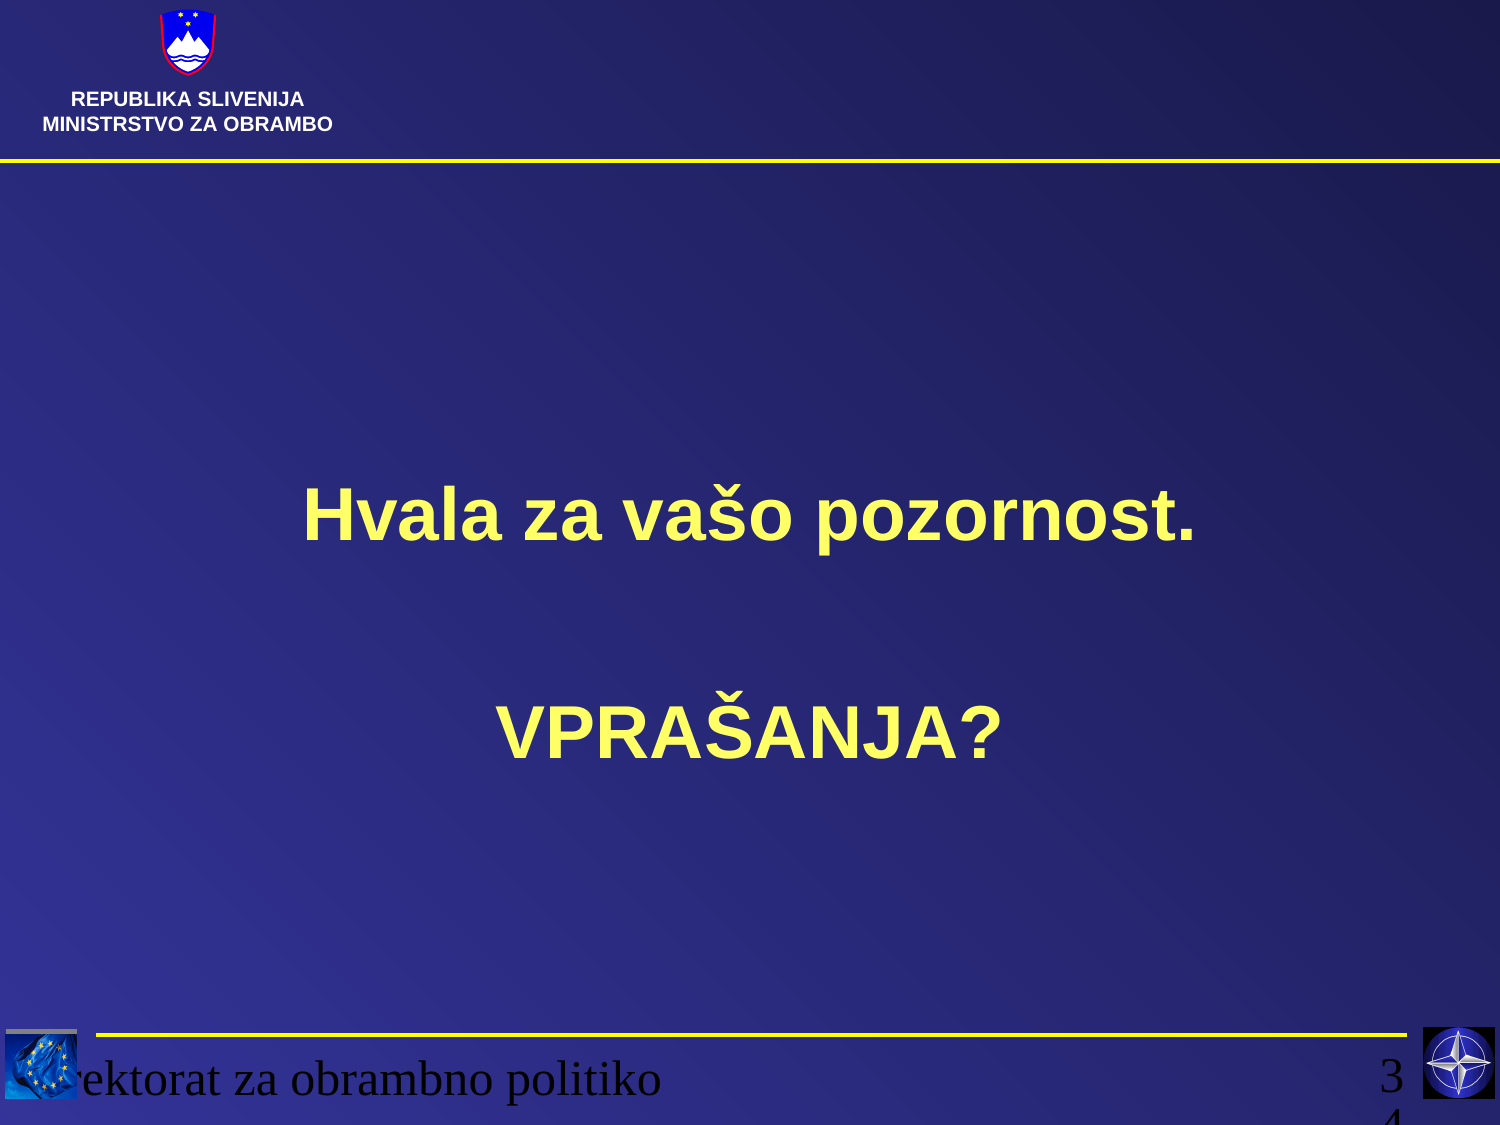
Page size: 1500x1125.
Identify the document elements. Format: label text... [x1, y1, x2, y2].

list Hvala za vašo pozornost. VPRAŠANJA? [75, 262, 1426, 1006]
